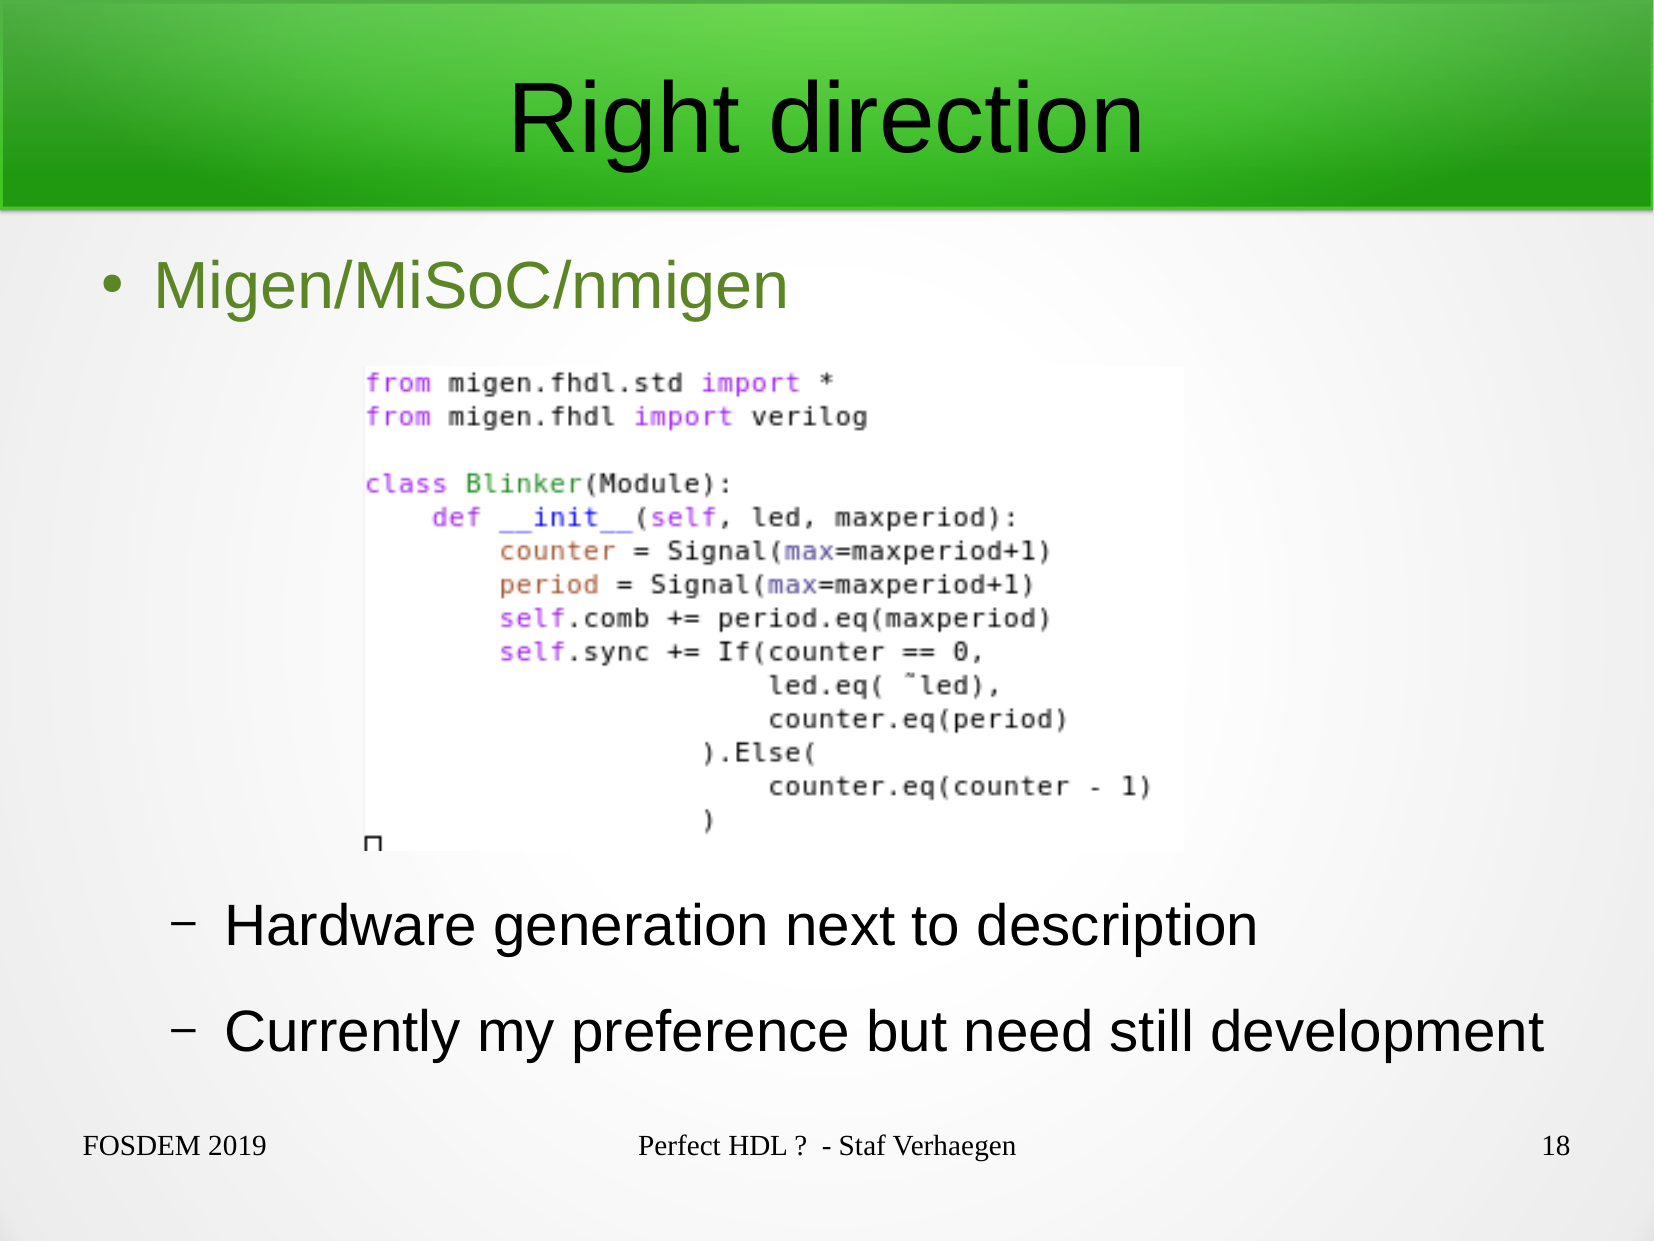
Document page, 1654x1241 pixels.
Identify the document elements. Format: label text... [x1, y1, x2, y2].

list Migen/MiSoC/nmigen Hardware generation next to description Currently my preference but need still development [82, 248, 1571, 1087]
picture [363, 366, 1184, 851]
title Right direction [82, 47, 1571, 189]
